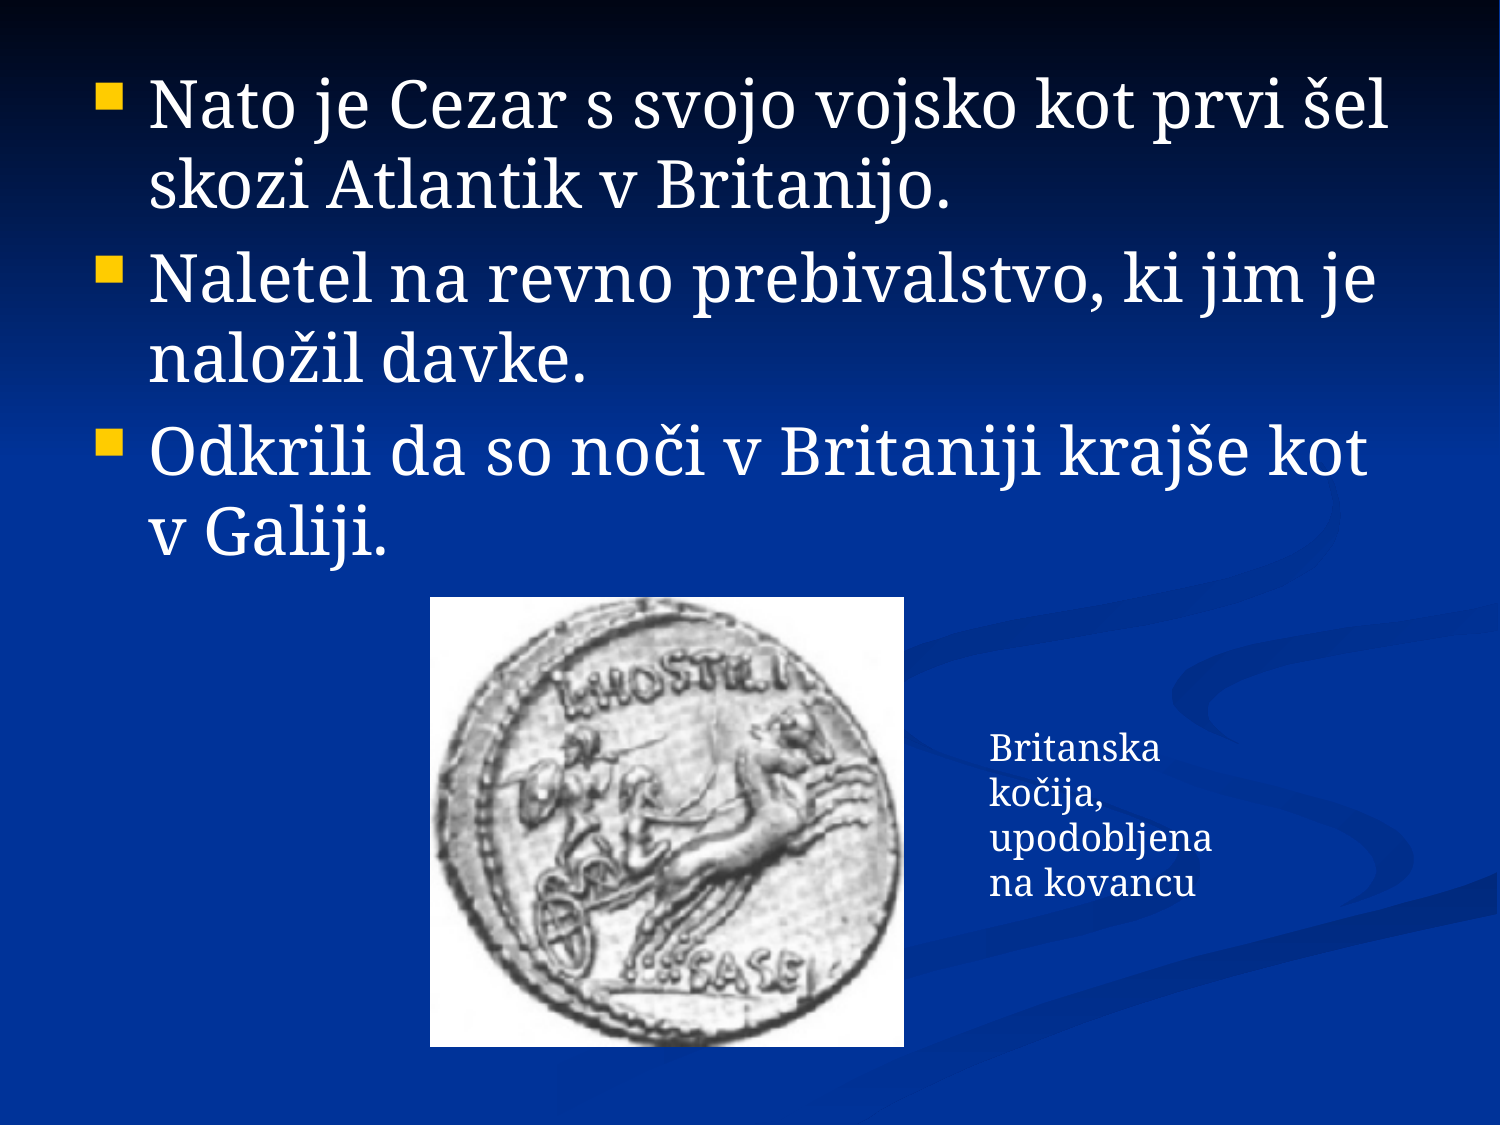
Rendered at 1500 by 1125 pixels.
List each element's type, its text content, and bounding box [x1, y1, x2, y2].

list Nato je Cezar s svojo vojsko kot prvi šel skozi Atlantik v Britanijo. Naletel na revno prebivalstvo, ki jim je naložil davke. Odkrili da so noči v Britaniji krajše kot v Galiji. [76, 54, 1425, 1005]
picture [430, 597, 904, 1047]
text_box Britanska kočija, upodobljena na kovancu [974, 716, 1258, 911]
